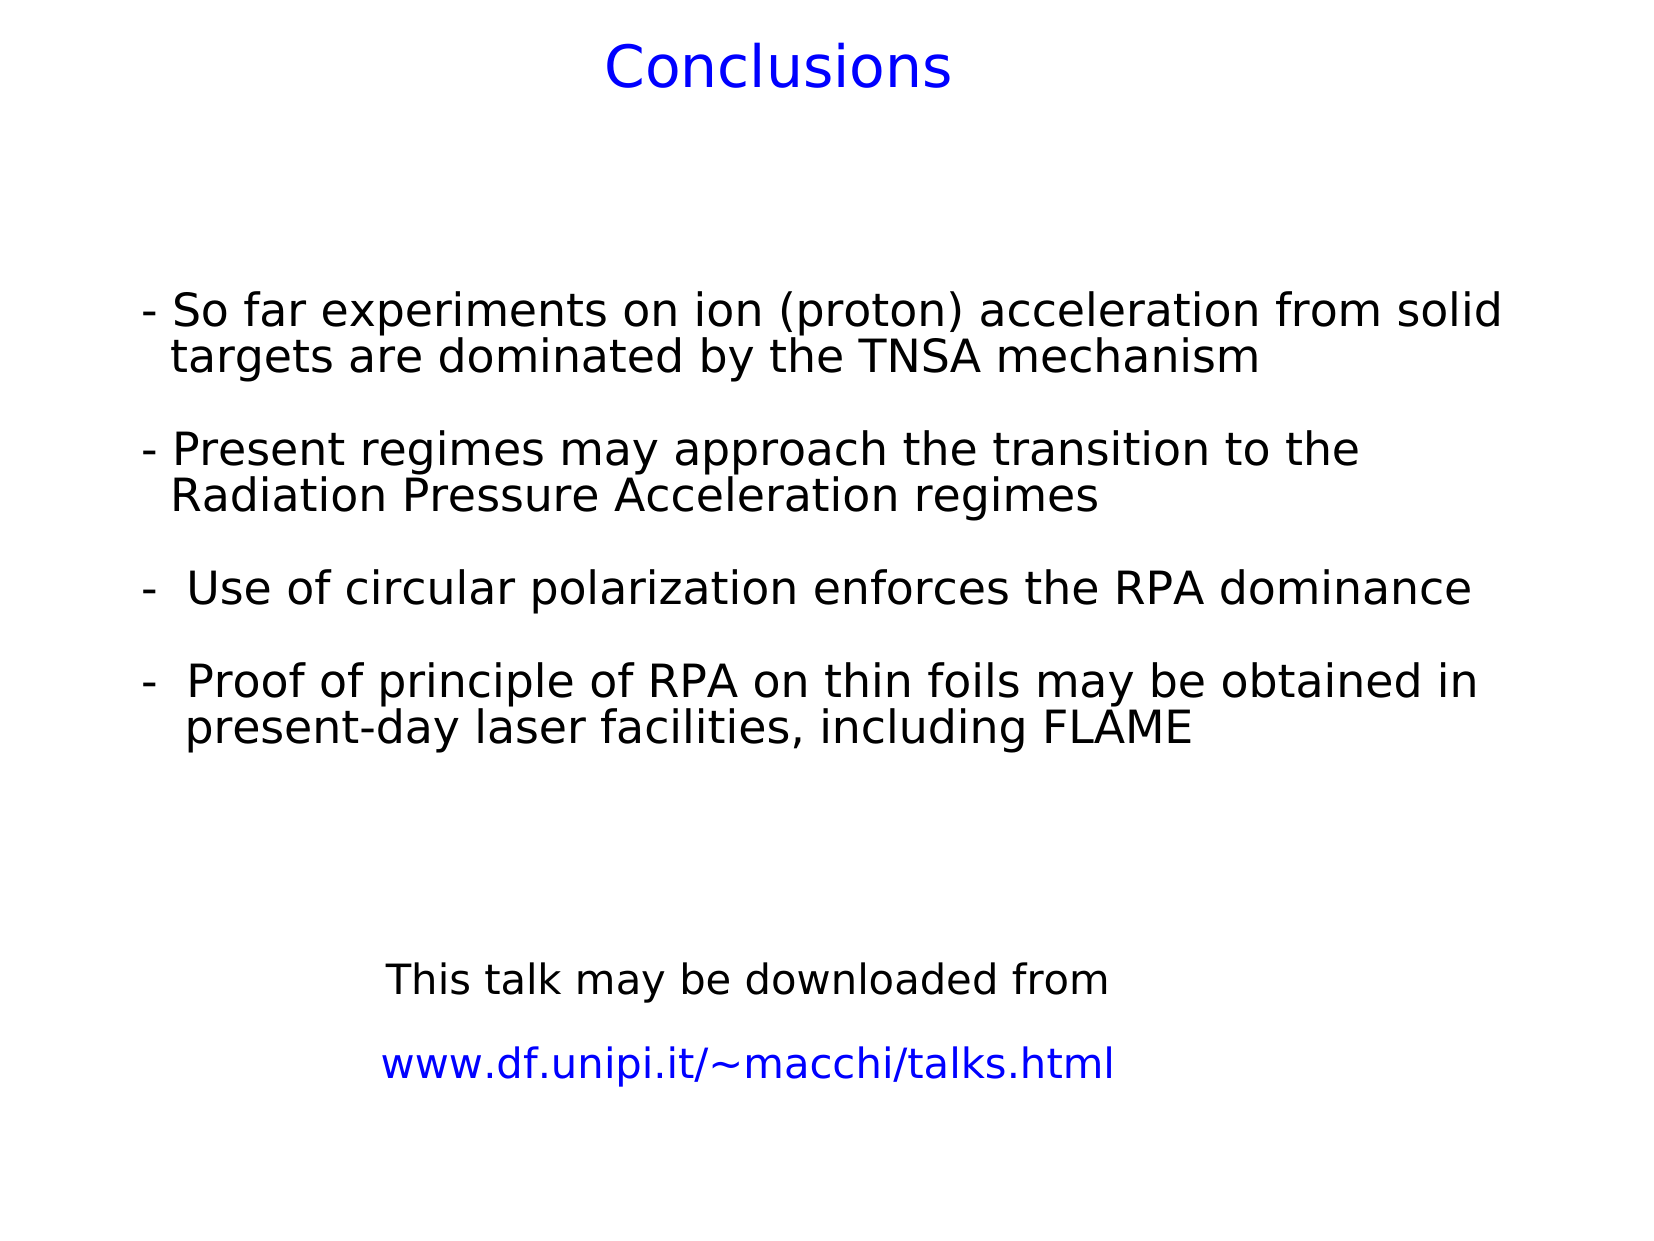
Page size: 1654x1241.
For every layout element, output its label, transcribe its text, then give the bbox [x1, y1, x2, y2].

text_box Conclusions [589, 27, 968, 109]
text_box - So far experiments on ion (proton) acceleration from solid targets are dominated by the TNSA mechanism - Present regimes may approach the transition to the Radiation Pressure Acceleration regimes - Use of circular polarization enforces the RPA dominance - Proof of principle of RPA on thin foils may be obtained in present-day laser facilities, including FLAME [126, 282, 1509, 768]
text_box This talk may be downloaded from www.df.unipi.it/~macchi/talks.html [365, 953, 1131, 1144]
